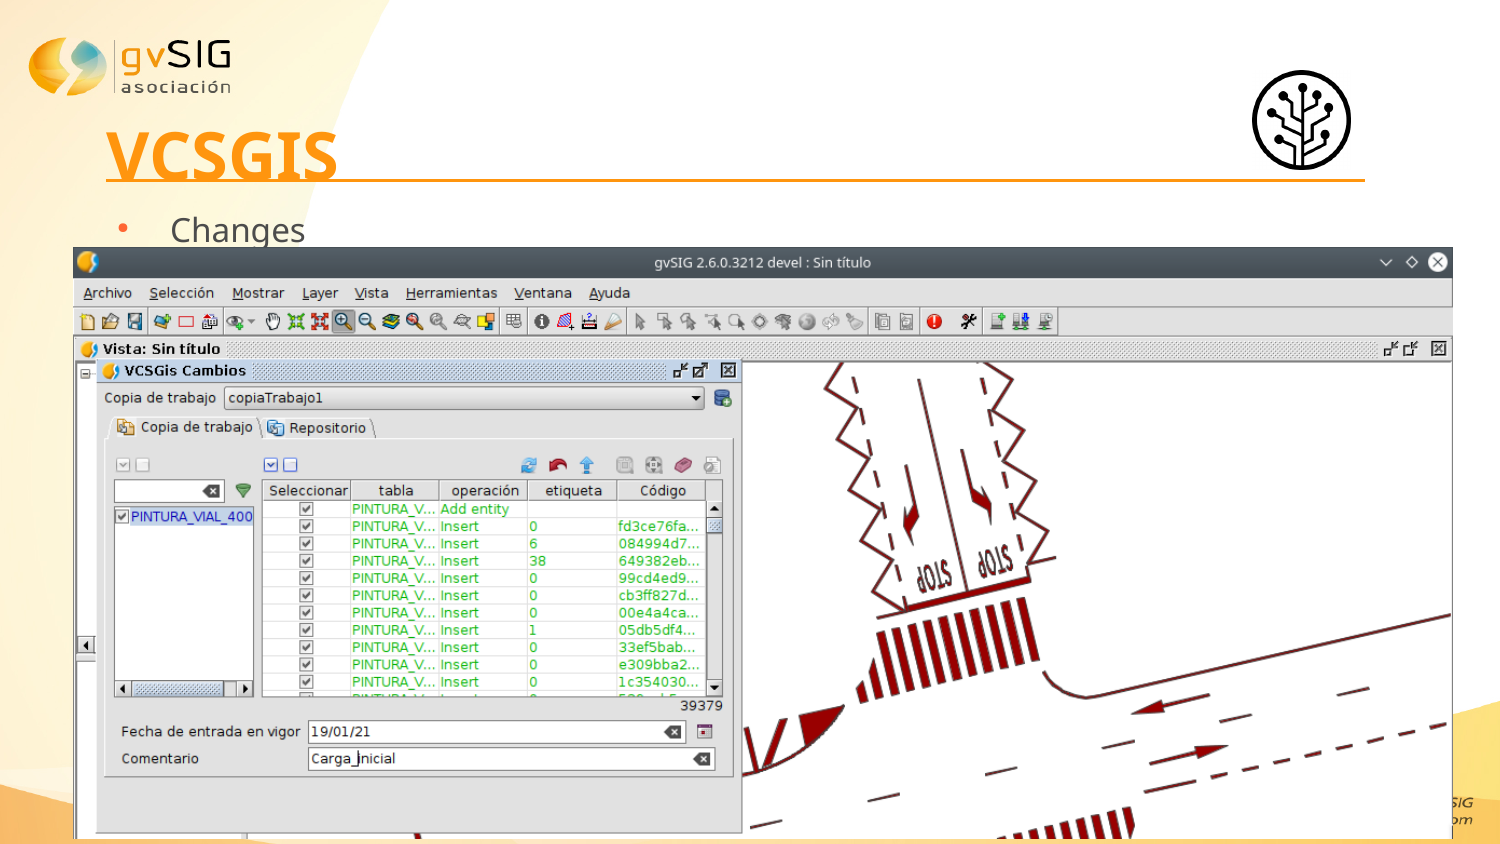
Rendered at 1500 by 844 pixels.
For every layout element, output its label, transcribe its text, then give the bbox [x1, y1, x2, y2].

list Changes [99, 206, 1371, 247]
picture [0, 0, 1500, 844]
title VCSGIS [106, 115, 1457, 193]
